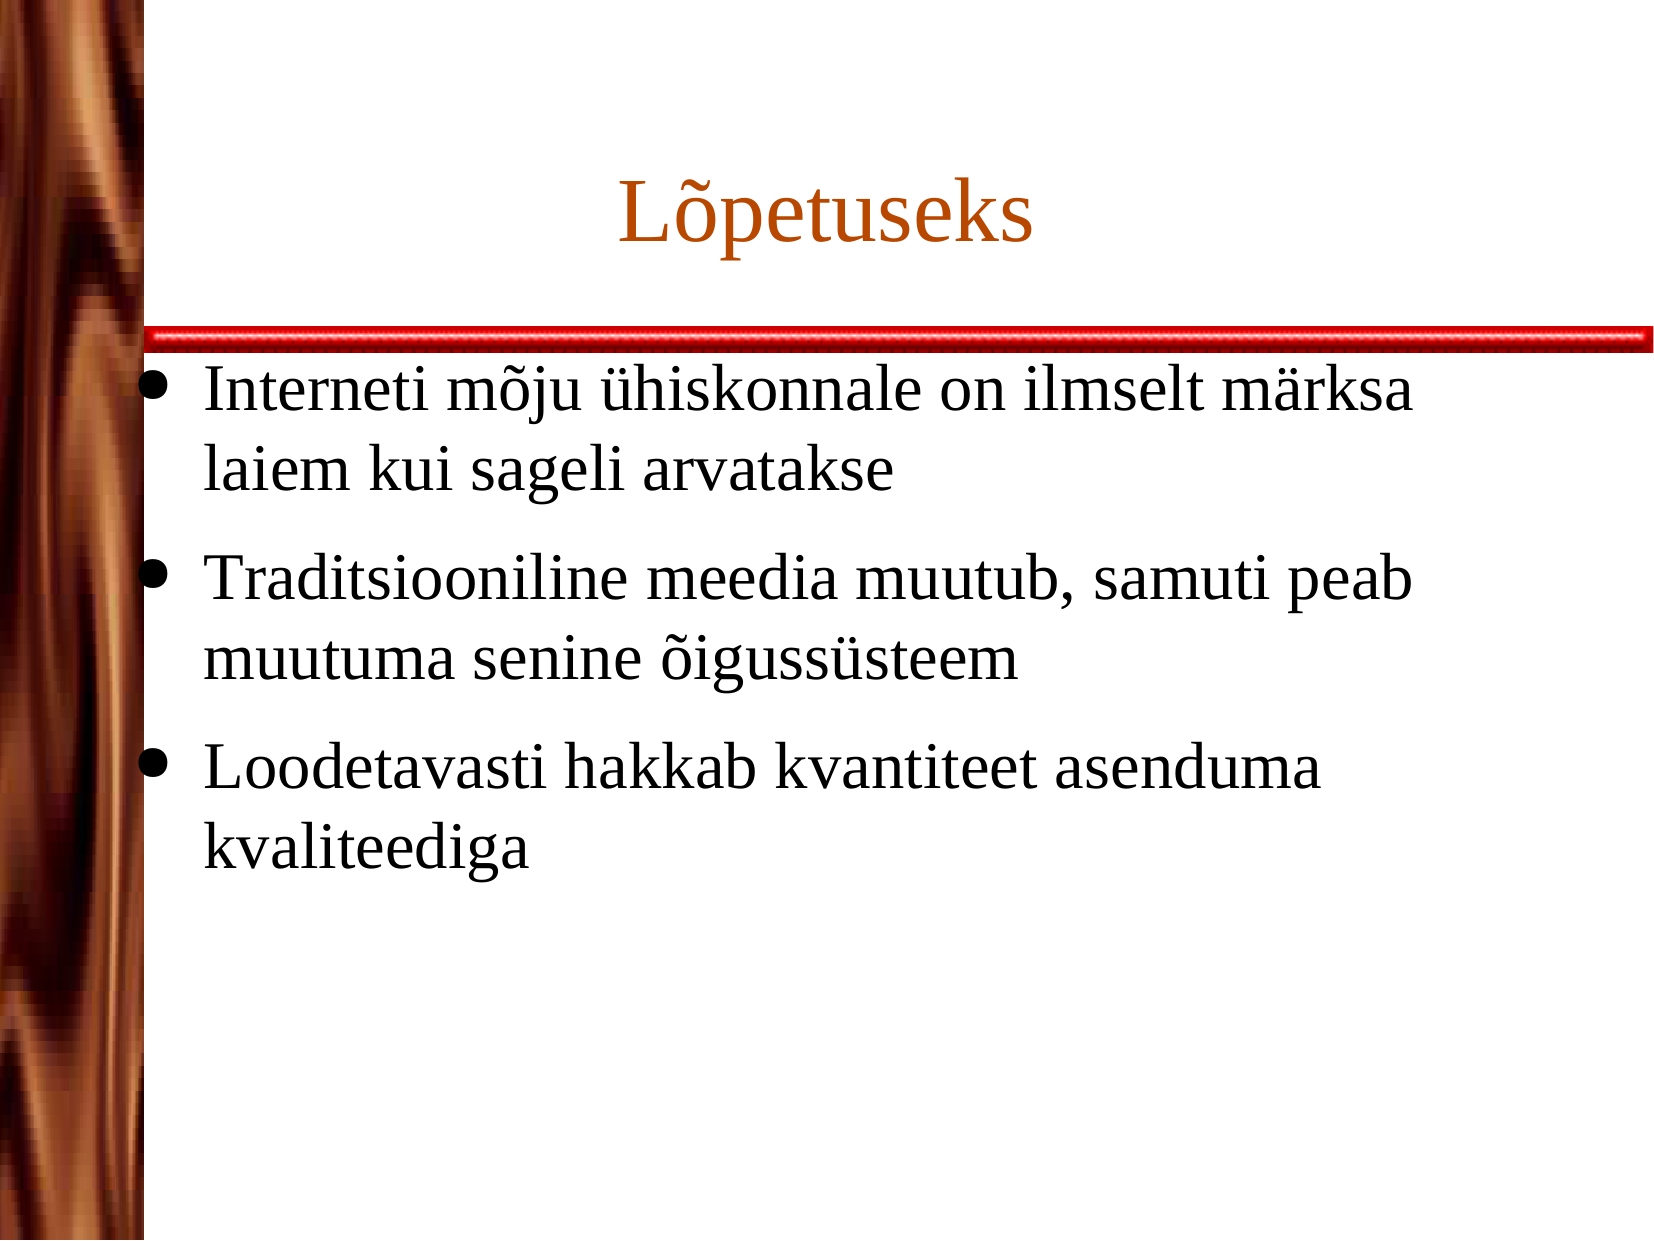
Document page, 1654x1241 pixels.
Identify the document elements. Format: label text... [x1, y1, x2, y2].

list Interneti mõju ühiskonnale on ilmselt märksa laiem kui sageli arvatakse Traditsiooniline meedia muutub, samuti peab muutuma senine õigussüsteem Loodetavasti hakkab kvantiteet asenduma kvaliteediga [121, 344, 1533, 1126]
picture [0, 0, 1654, 1240]
title Lõpetuseks [121, 100, 1533, 312]
